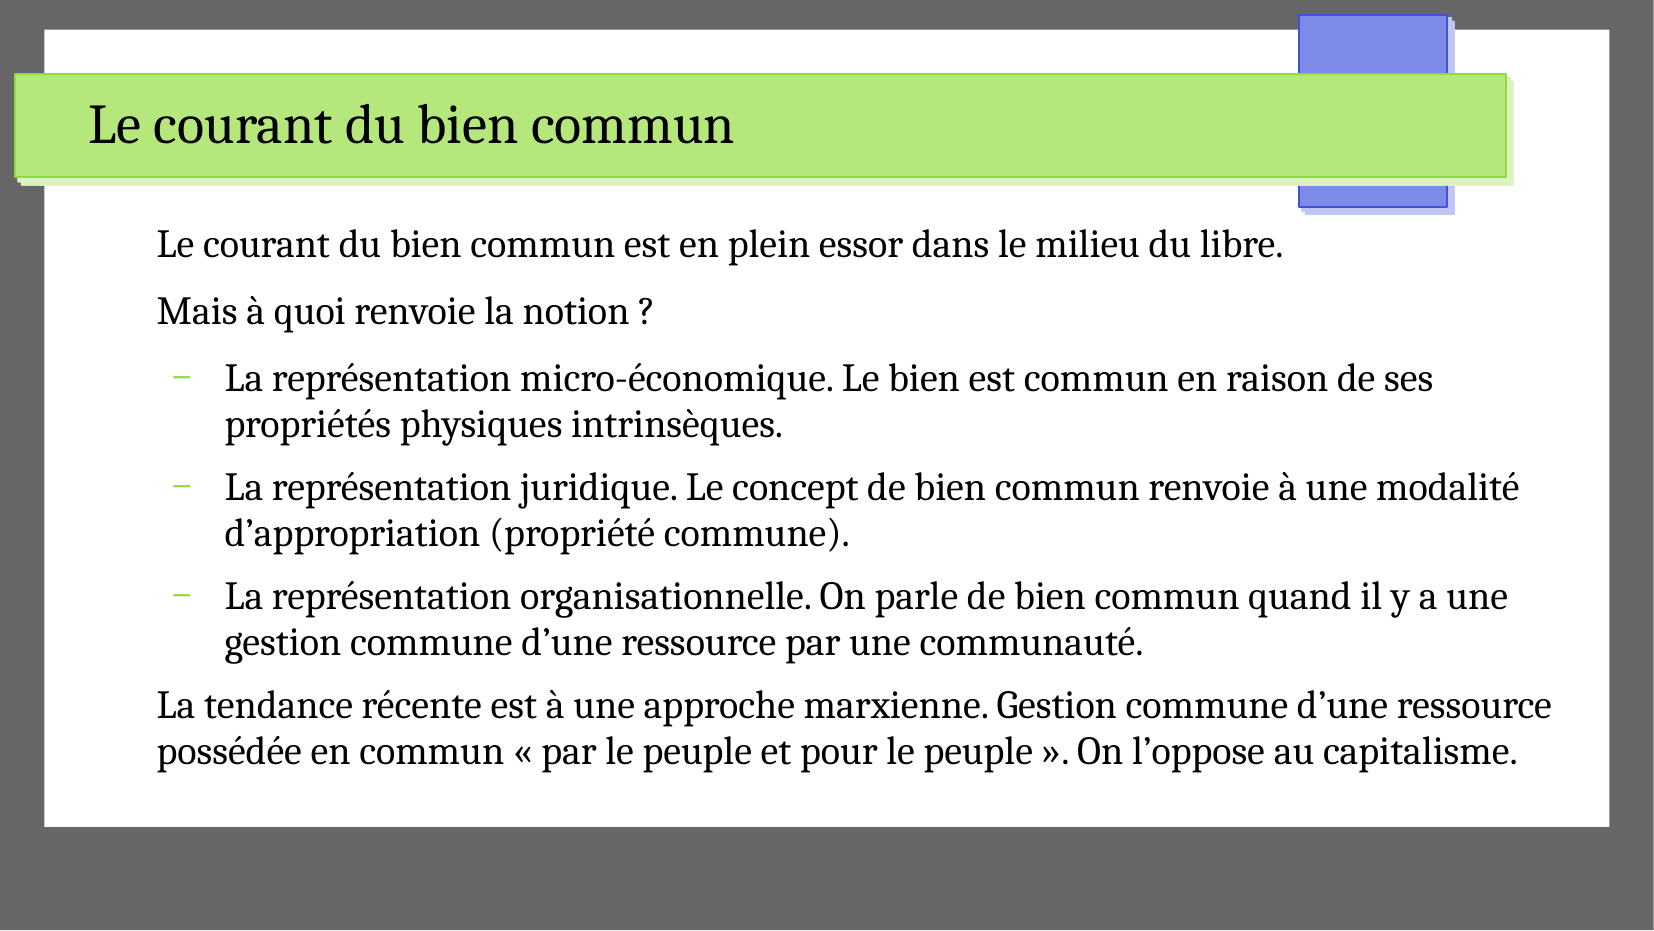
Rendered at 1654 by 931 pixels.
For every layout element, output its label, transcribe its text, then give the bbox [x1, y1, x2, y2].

title Le courant du bien commun [88, 73, 1506, 178]
list Le courant du bien commun est en plein essor dans le milieu du libre. Mais à quoi renvoie la notion ? La représentation micro-économique. Le bien est commun en raison de ses propriétés physiques intrinsèques. La représentation juridique. Le concept de bien commun renvoie à une modalité d’appropriation (propriété commune). La représentation organisationnelle. On parle de bien commun quand il y a une gestion commune d’une ressource par une communauté. La tendance récente est à une approche marxienne. Gestion commune d’une ressource possédée en commun « par le peuple et pour le peuple ». On l’oppose au capitalisme. [88, 221, 1565, 813]
